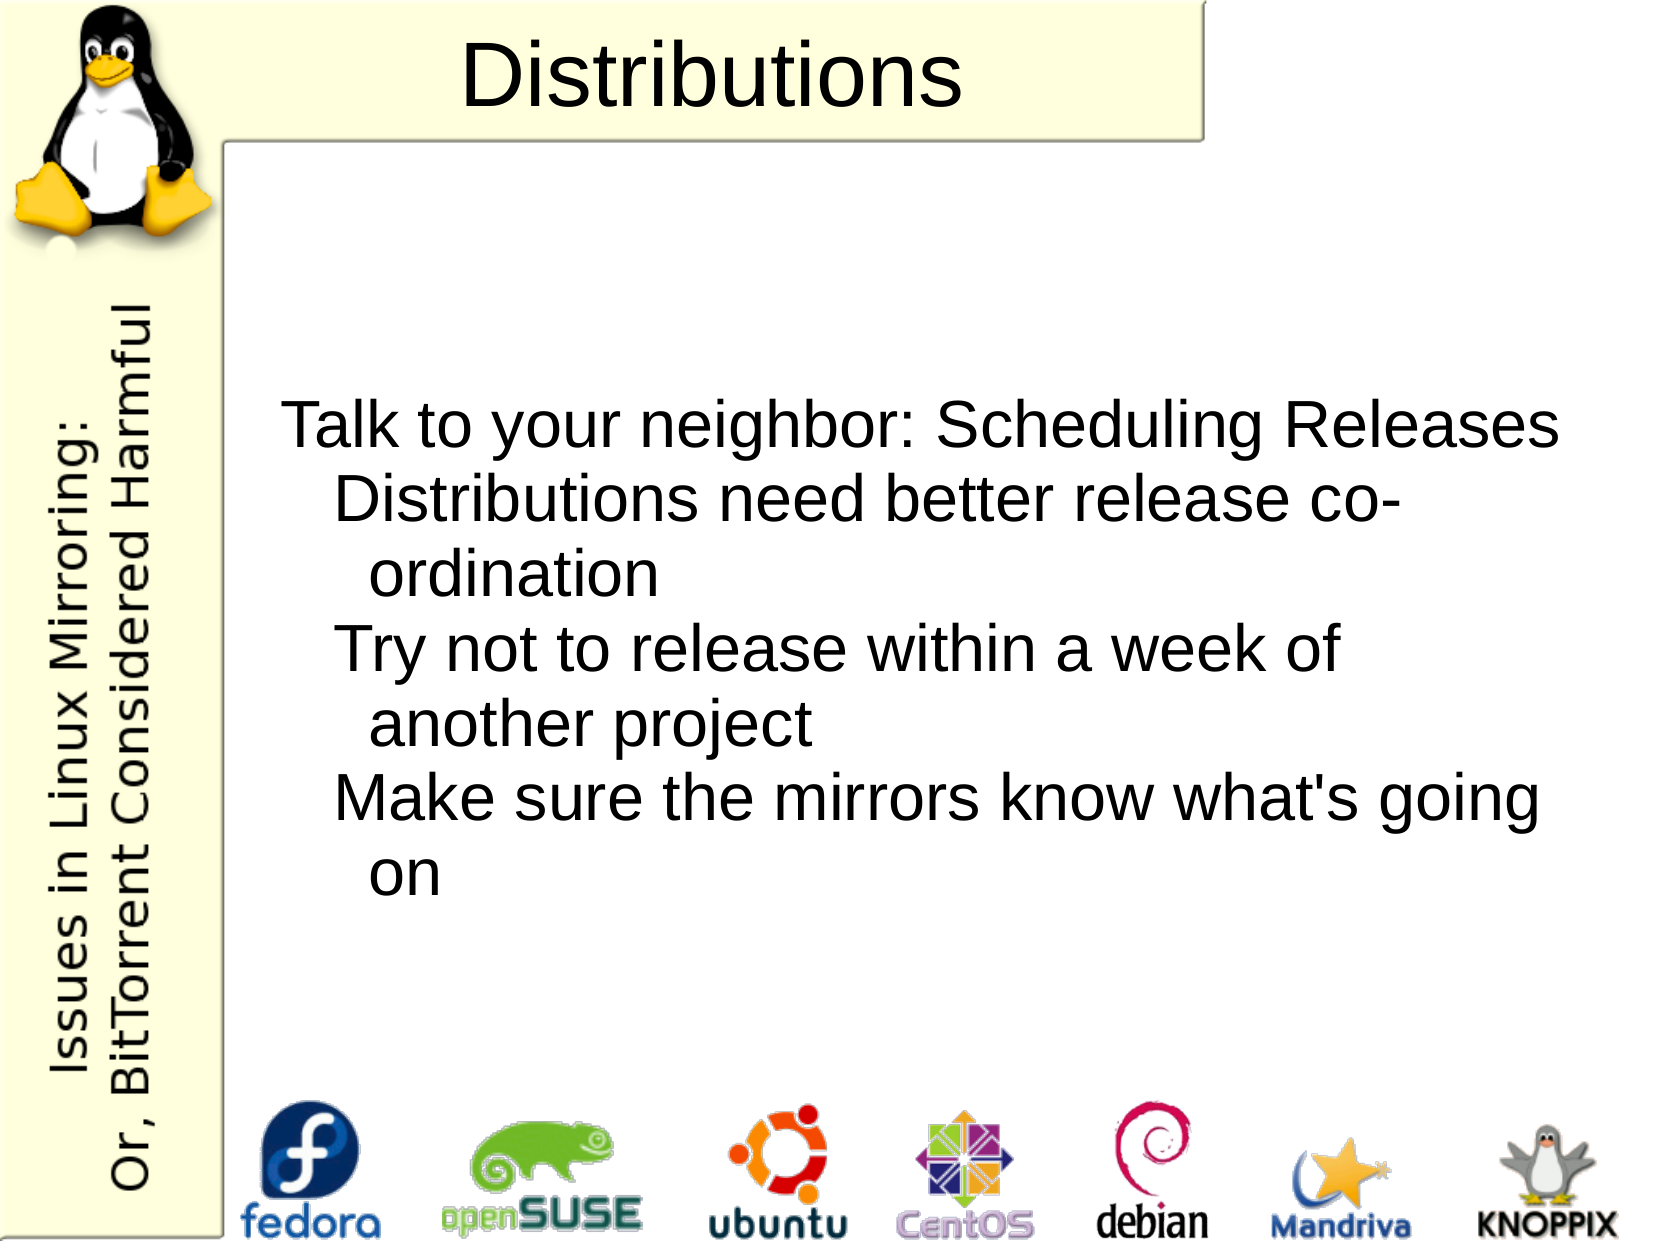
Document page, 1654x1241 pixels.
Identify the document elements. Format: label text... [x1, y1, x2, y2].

title Distributions [224, 0, 1200, 151]
picture [0, 0, 1654, 1241]
subtitle Talk to your neighbor: Scheduling Releases Distributions need better release co-ordination Try not to release within a week of another project Make sure the mirrors know what's going on [262, 187, 1575, 1109]
